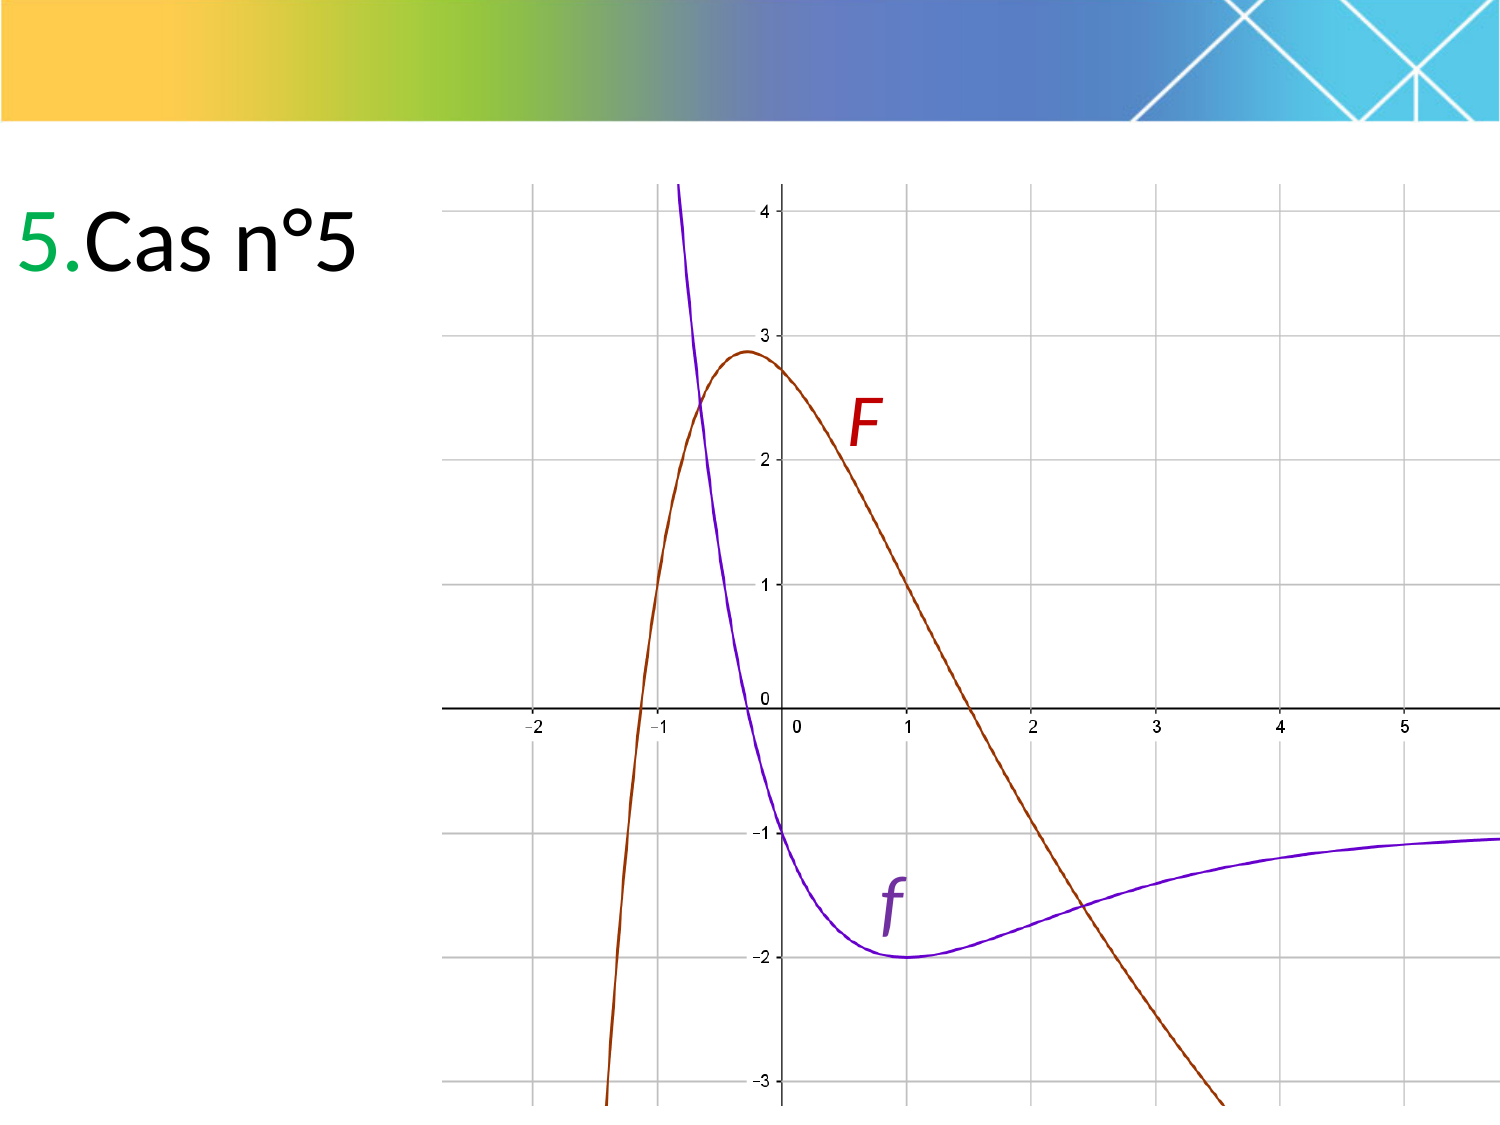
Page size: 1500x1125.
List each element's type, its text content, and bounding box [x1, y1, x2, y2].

title Cas n°5 [0, 163, 1500, 305]
picture [442, 184, 1500, 1106]
text_box f [865, 846, 925, 952]
text_box F [832, 364, 897, 470]
